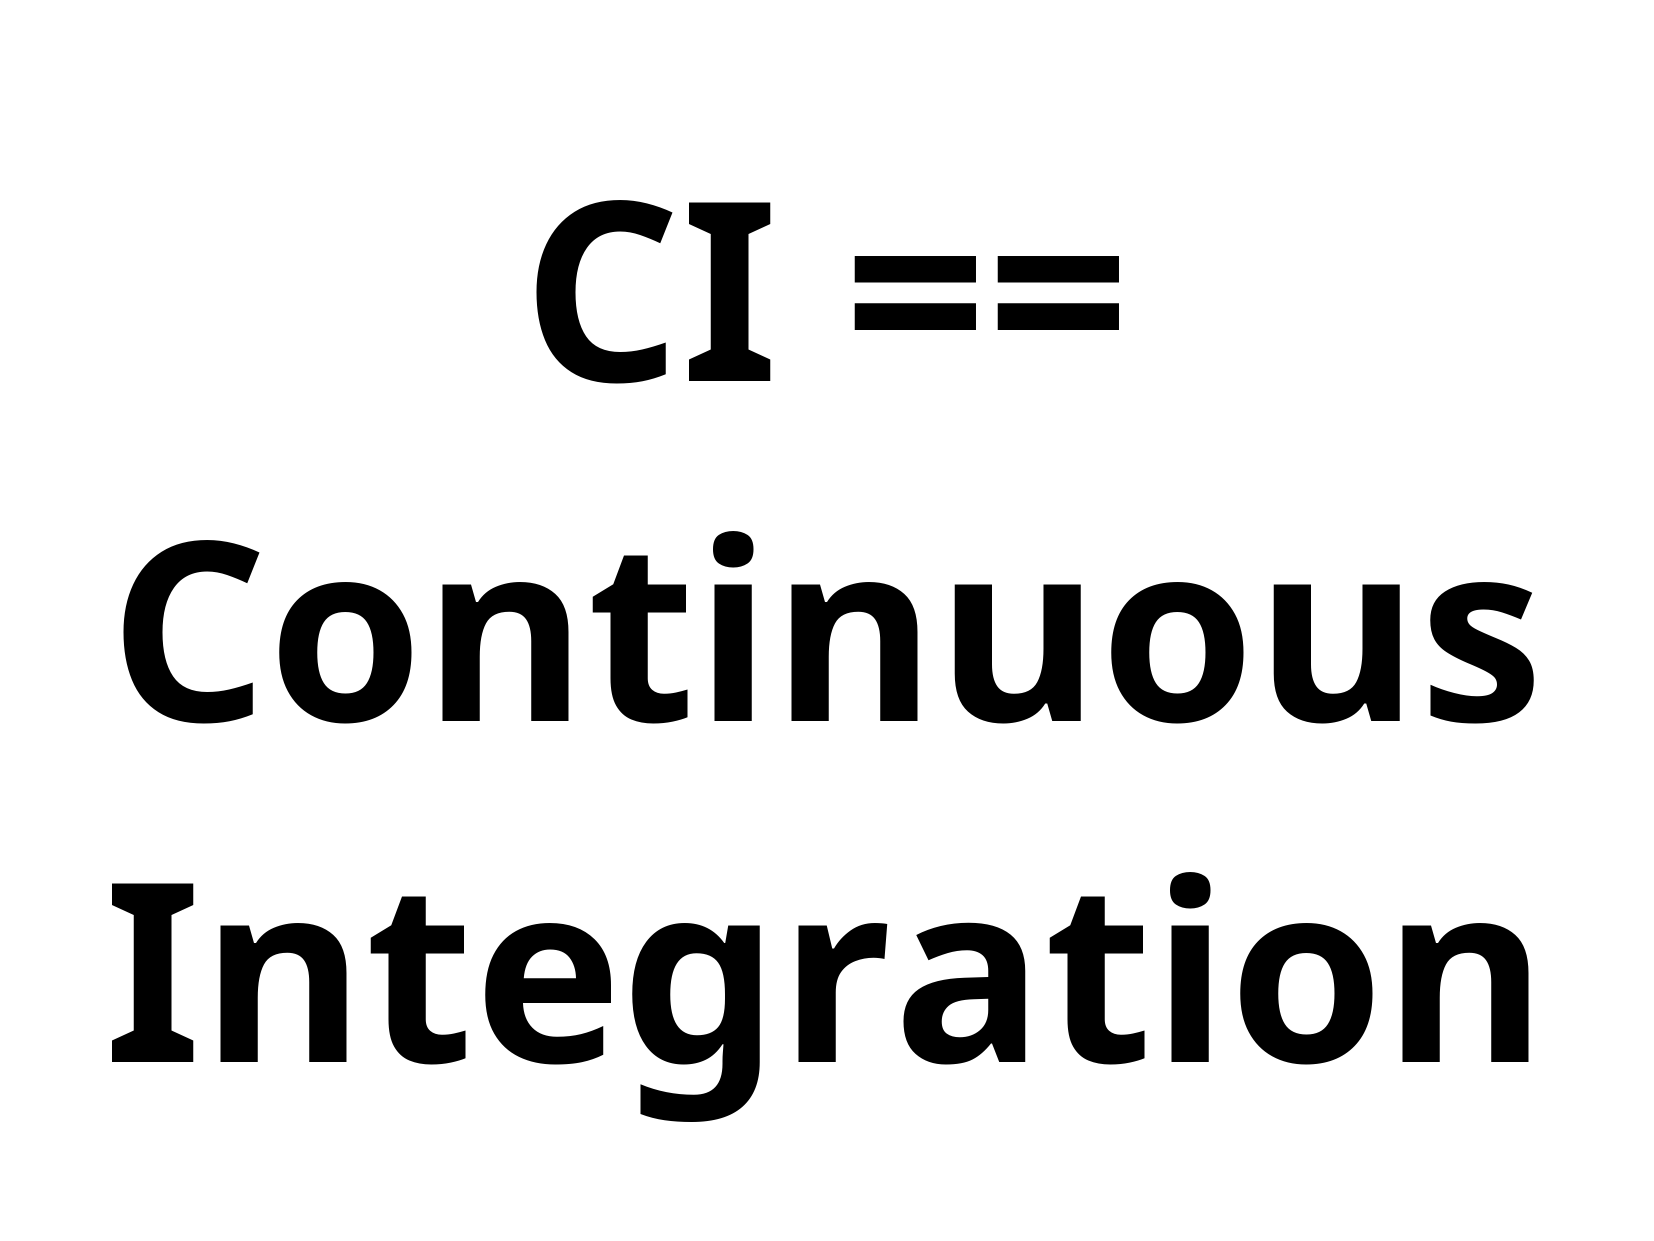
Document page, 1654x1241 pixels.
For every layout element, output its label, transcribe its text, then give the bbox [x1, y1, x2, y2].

title CI == Continuous Integration [82, 49, 1571, 1201]
